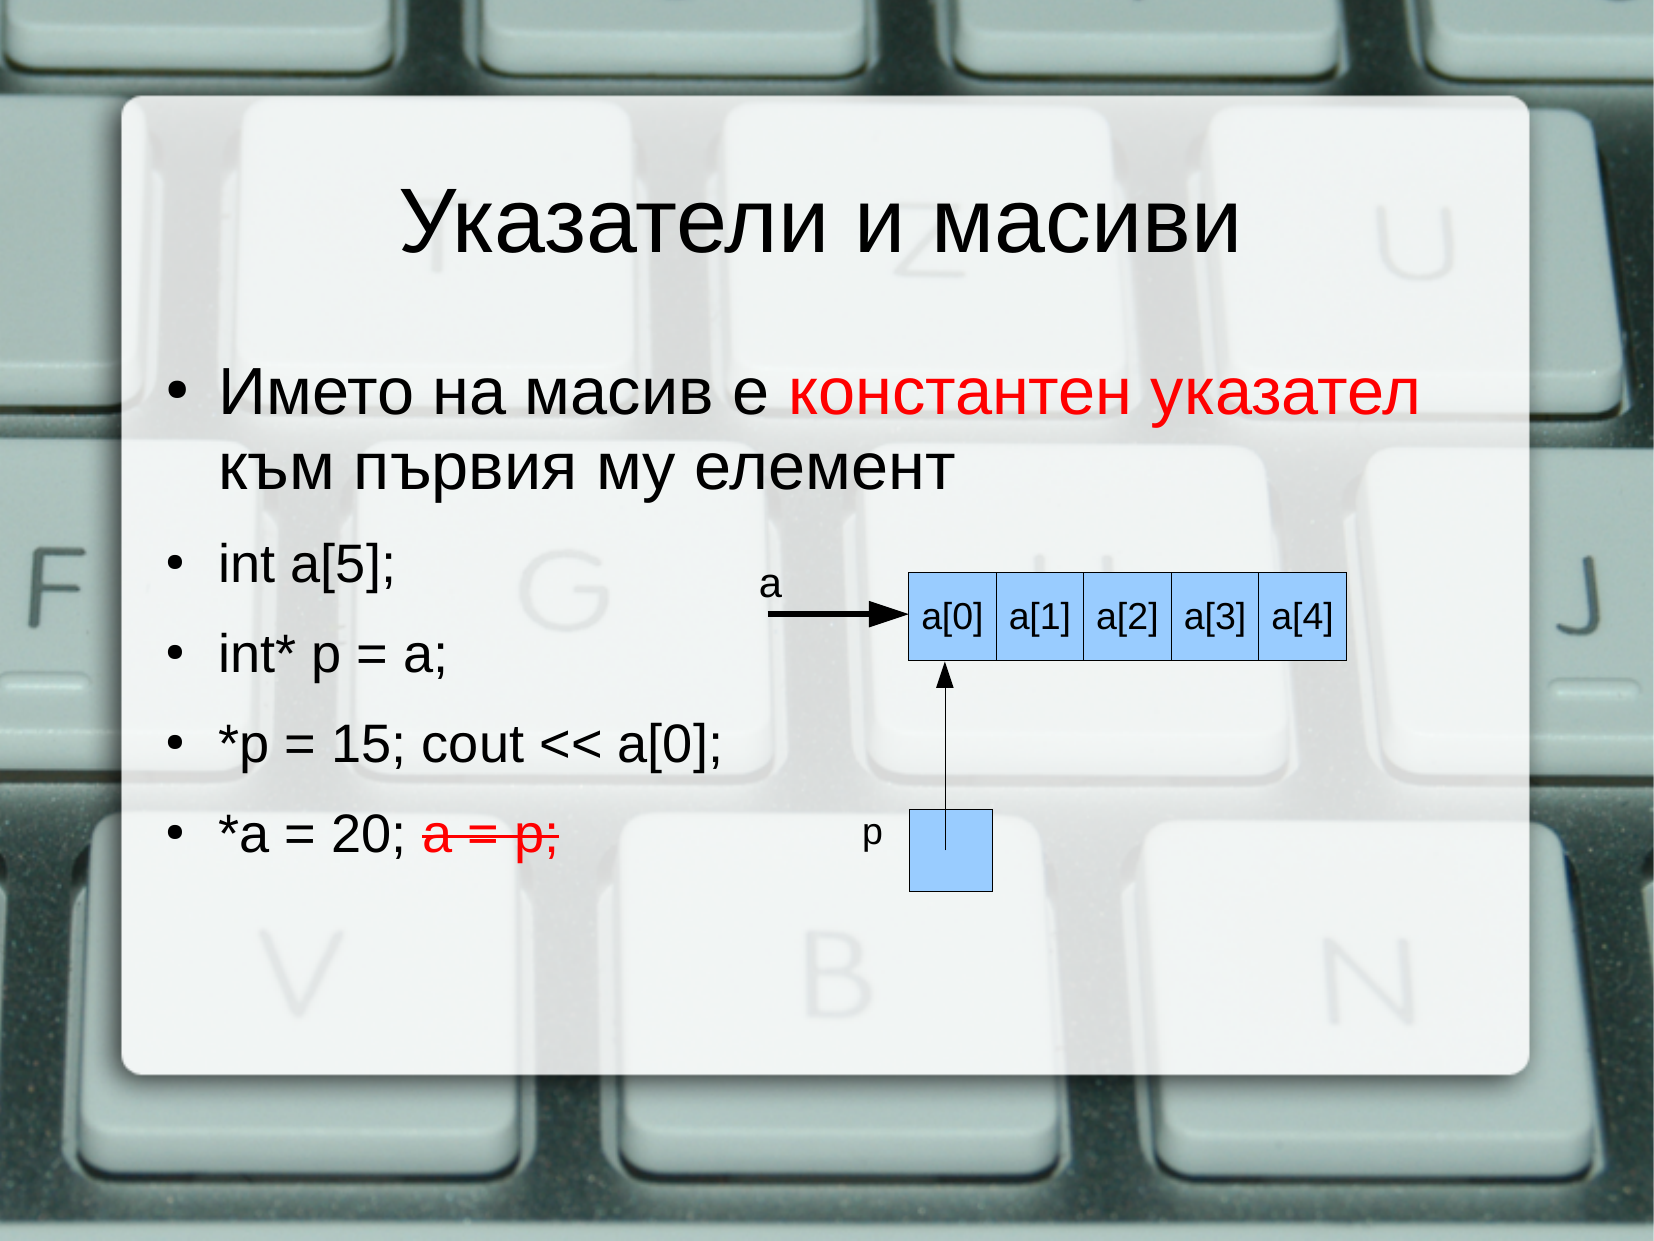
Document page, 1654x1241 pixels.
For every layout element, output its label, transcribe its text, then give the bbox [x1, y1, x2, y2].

text_box p [847, 803, 898, 929]
text_box a[3] [1171, 572, 1258, 661]
text_box a [744, 552, 804, 615]
text_box a[4] [1258, 572, 1347, 661]
picture [0, 0, 1654, 1241]
text_box a[2] [1083, 572, 1171, 661]
text_box [909, 809, 993, 892]
text_box a[0] [908, 572, 996, 661]
title Указатели и масиви [135, 117, 1506, 325]
list Името на масив е константен указател към първия му елемент int a[5]; int* p = a; *p = 15; cout << a[0]; *a = 20; a = p; [147, 354, 1506, 1074]
text_box a[1] [996, 572, 1083, 661]
